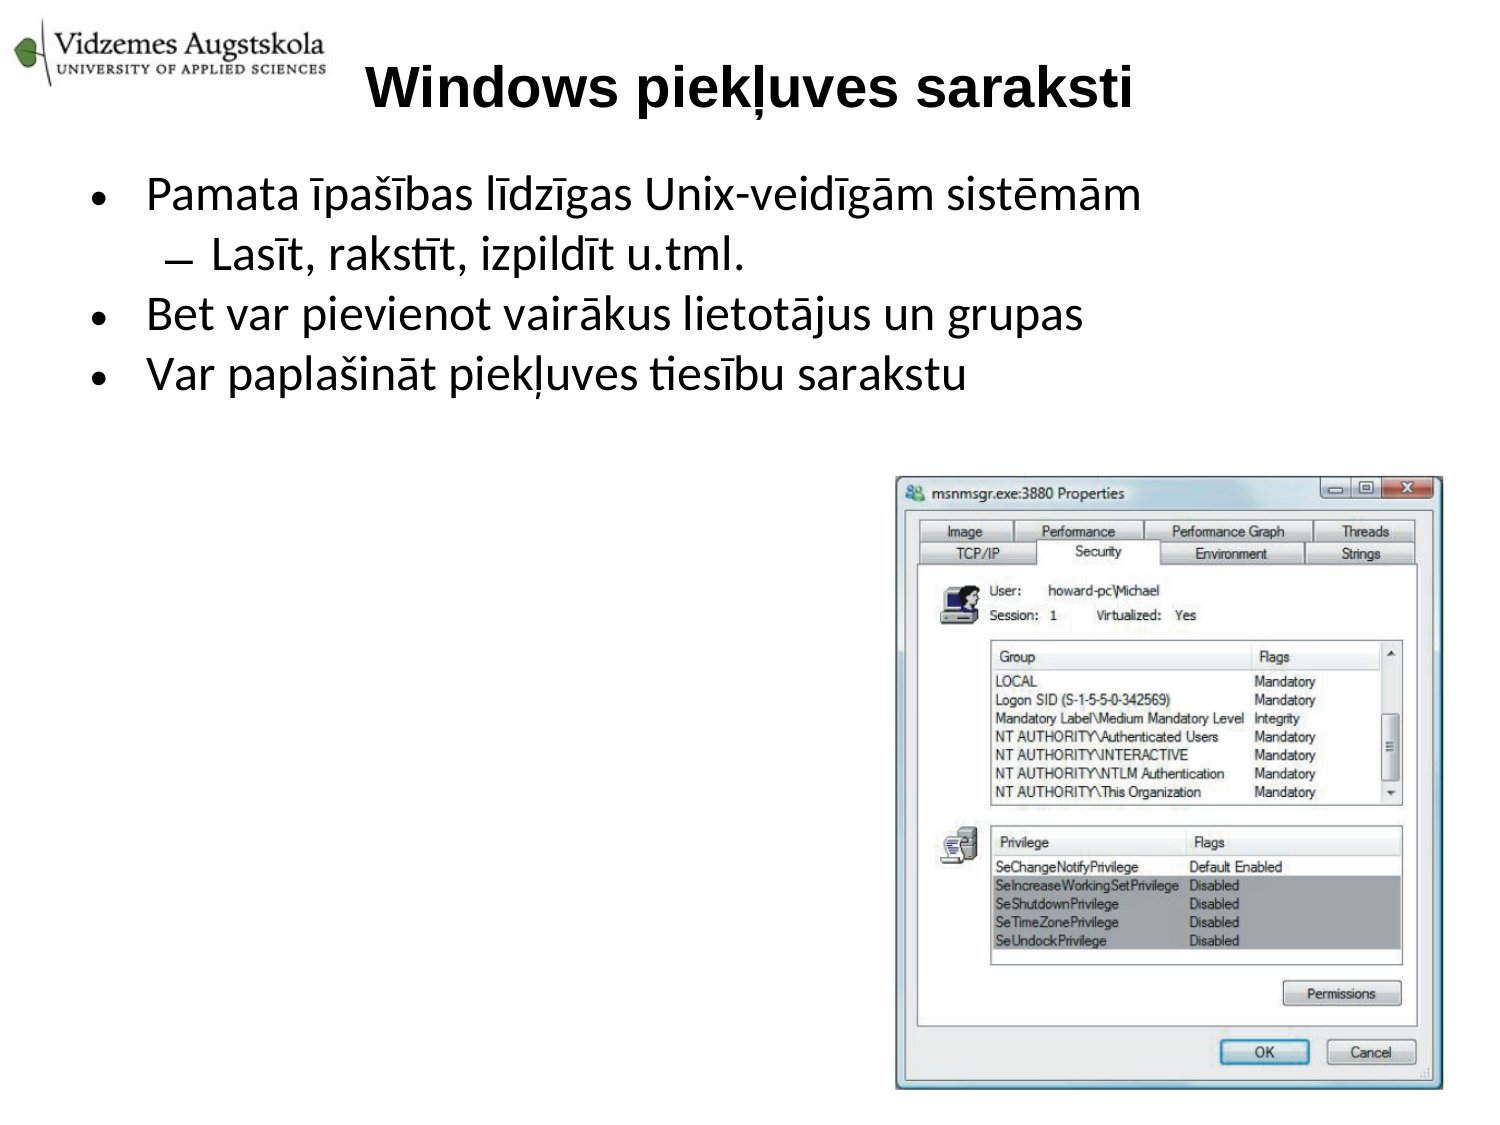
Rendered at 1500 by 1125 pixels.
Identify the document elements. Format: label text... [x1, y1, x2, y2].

picture [5, 2, 334, 102]
picture [874, 450, 1465, 1099]
title Windows piekļuves saraksti [75, 56, 1425, 123]
list Pamata īpašības līdzīgas Unix-veidīgām sistēmām Lasīt, rakstīt, izpildīt u.tml. Bet var pievienot vairākus lietotājus un grupas Var paplašināt piekļuves tiesību sarakstu [75, 165, 1425, 1125]
